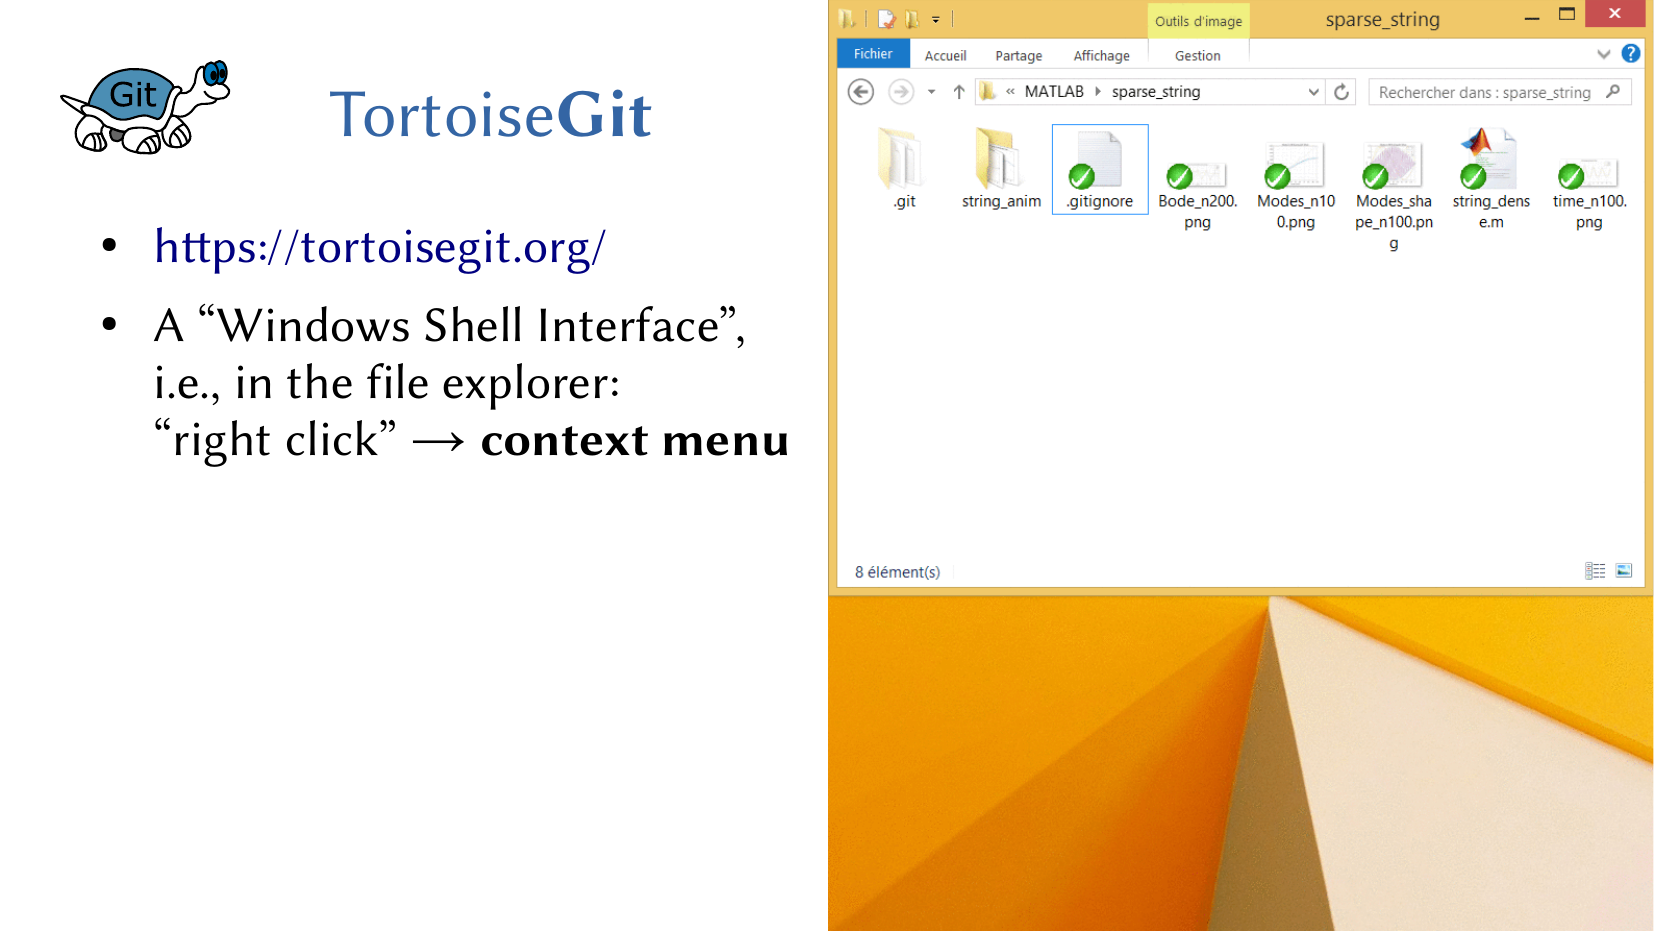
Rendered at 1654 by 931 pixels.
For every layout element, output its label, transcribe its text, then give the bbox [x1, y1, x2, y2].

list https://tortoisegit.org/ A “Windows Shell Interface”, i.e., in the file explorer: “right click” → context menu [82, 217, 796, 758]
title TortoiseGit [82, 37, 828, 193]
picture [60, 60, 240, 155]
picture [828, 0, 1654, 931]
